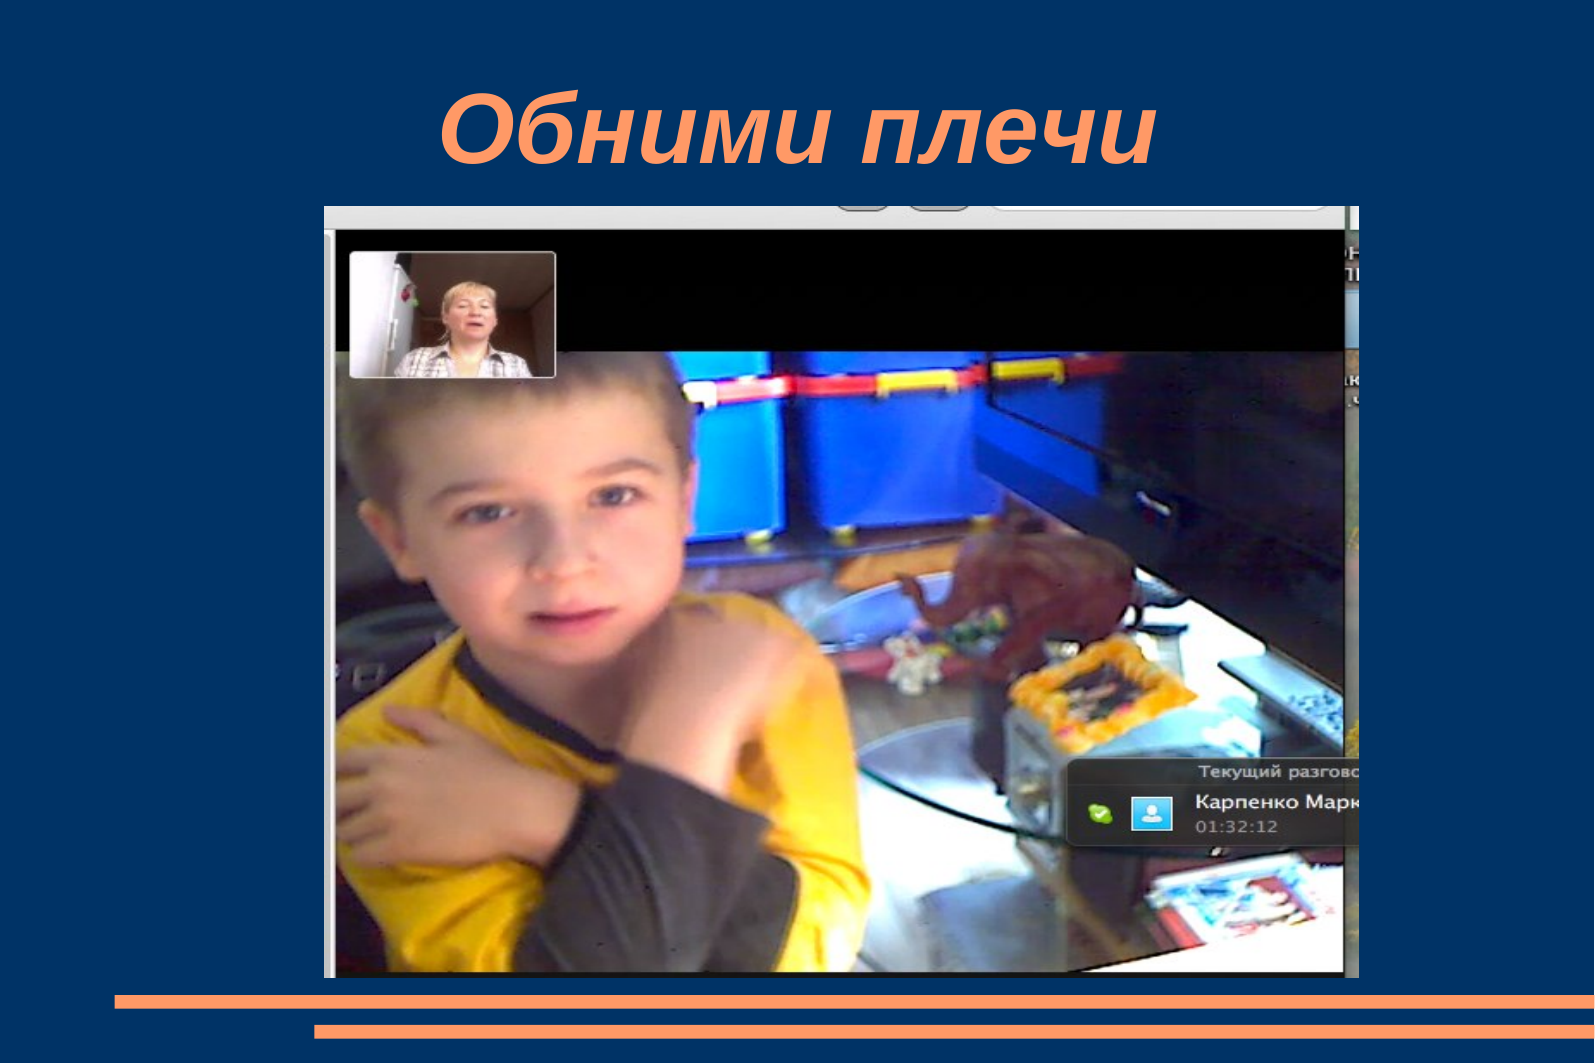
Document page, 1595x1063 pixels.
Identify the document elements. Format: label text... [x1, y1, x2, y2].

picture [324, 206, 1359, 978]
title Обними плечи [117, 39, 1479, 218]
